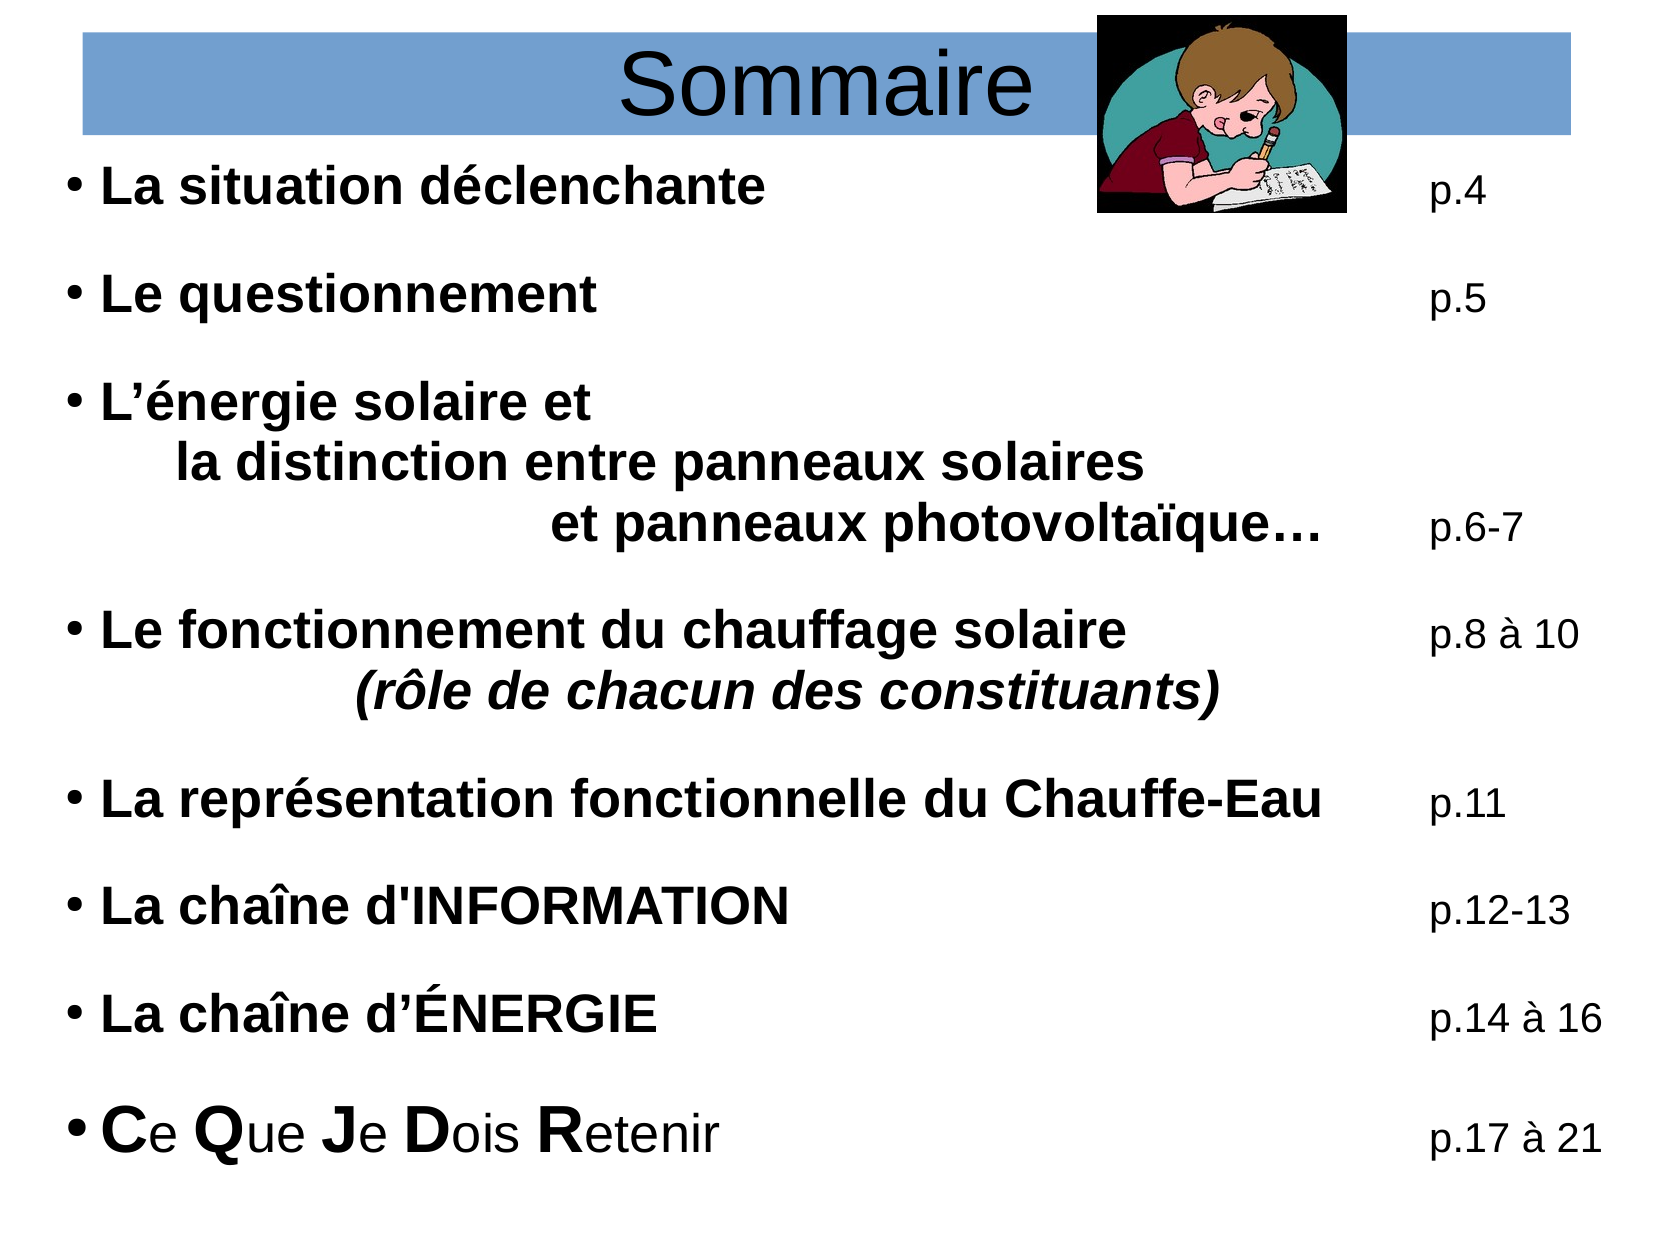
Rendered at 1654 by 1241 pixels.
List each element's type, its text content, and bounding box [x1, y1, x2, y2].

picture [1097, 15, 1347, 213]
title Sommaire [82, 32, 1097, 136]
subtitle La situation déclenchante p.4 Le questionnement p.5 L’énergie solaire et la distinction entre panneaux solaires et panneaux photovoltaïque… p.6-7 Le fonctionnement du chauffage solaire p.8 à 10 (rôle de chacun des constituants) La représentation fonctionnelle du Chauffe-Eau p.11 La chaîne d'INFORMATION p.12-13 La chaîne d’ÉNERGIE p.14 à 16 Ce Que Je Dois Retenir p.17 à 21 [65, 155, 1613, 1167]
title Sommaire [1347, 32, 1571, 136]
